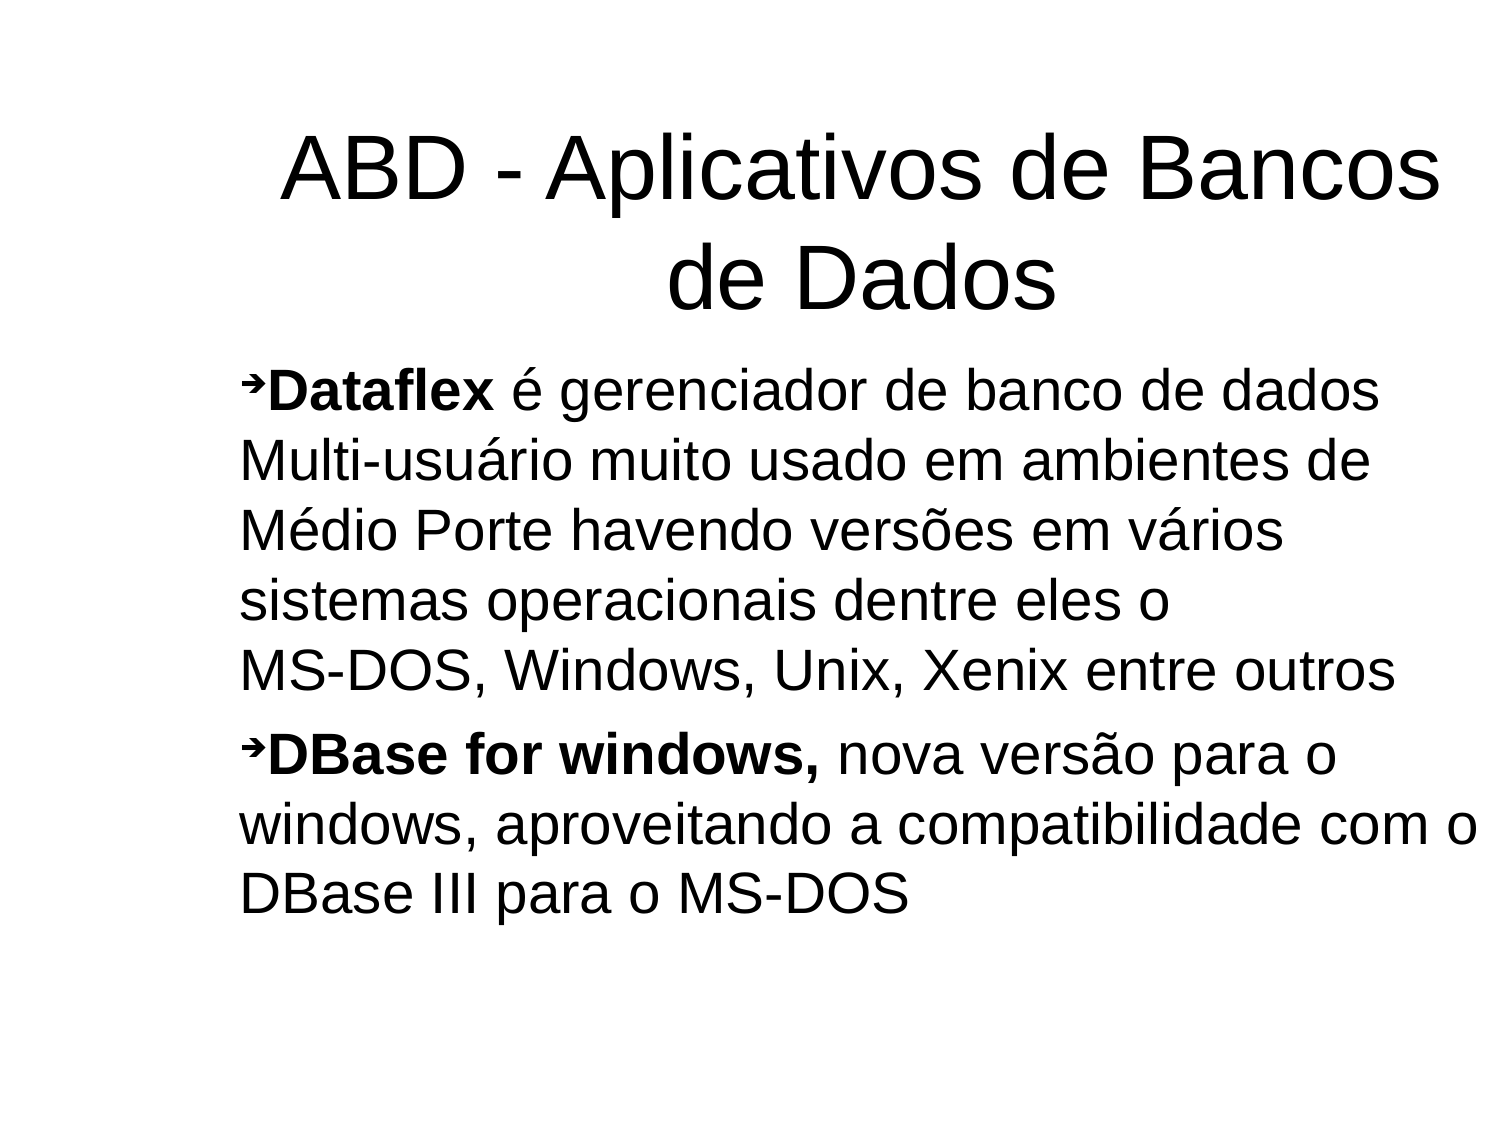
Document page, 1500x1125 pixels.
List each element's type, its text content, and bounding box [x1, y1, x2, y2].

list Dataflex é gerenciador de banco de dados Multi-usuário muito usado em ambientes de Médio Porte havendo versões em vários sistemas operacionais dentre eles o MS-DOS, Windows, Unix, Xenix entre outros DBase for windows, nova versão para o windows, aproveitando a compatibilidade com o DBase III para o MS-DOS [225, 344, 1500, 941]
title ABD - Aplicativos de Bancos de Dados [225, 110, 1500, 326]
